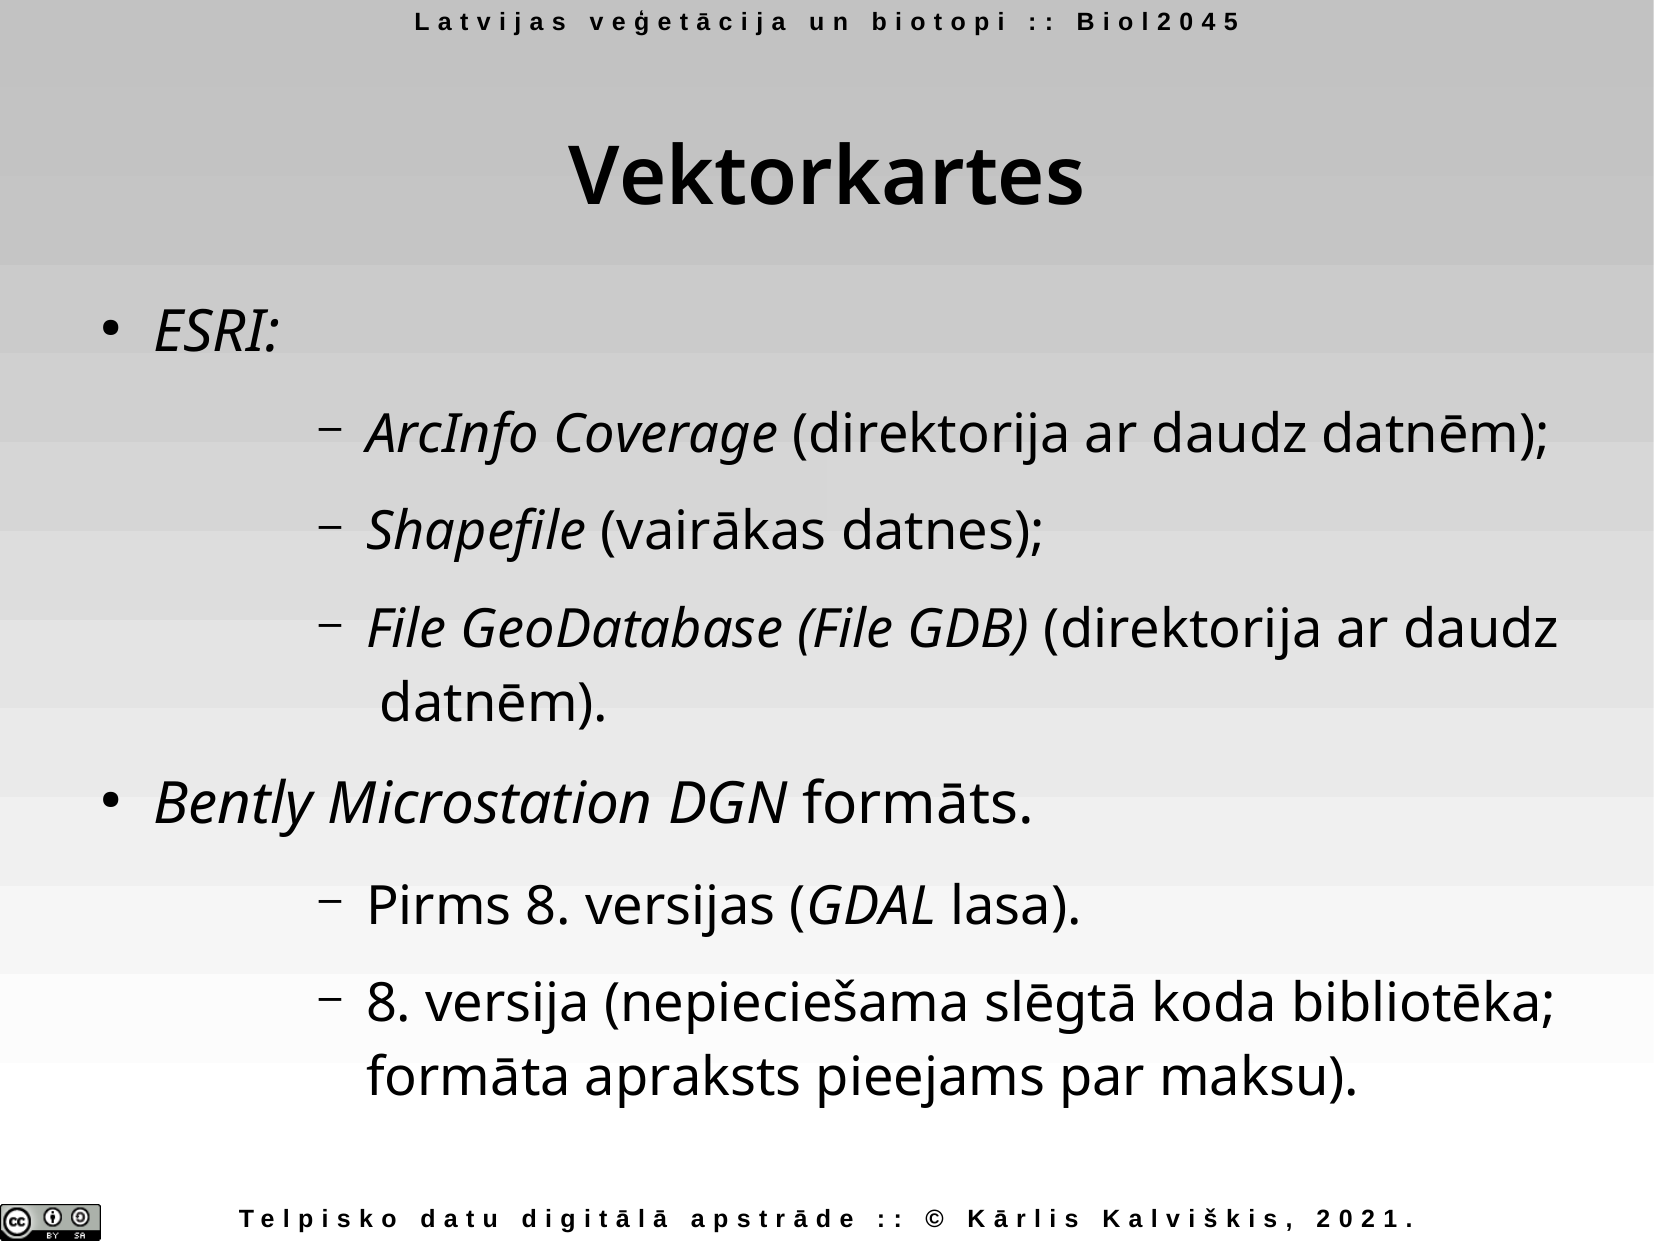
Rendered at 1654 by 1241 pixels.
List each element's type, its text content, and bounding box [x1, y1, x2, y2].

list ESRI: ArcInfo Coverage (direktorija ar daudz datnēm); Shapefile (vairākas datnes); File GeoDatabase (File GDB) (direktorija ar daudz datnēm). Bently Microstation DGN formāts. Pirms 8. versijas (GDAL lasa). 8. versija (nepieciešama slēgtā koda bibliotēka; formāta apraksts pieejams par maksu). [82, 289, 1571, 1148]
picture [0, 0, 1654, 1241]
title Vektorkartes [29, 49, 1625, 296]
